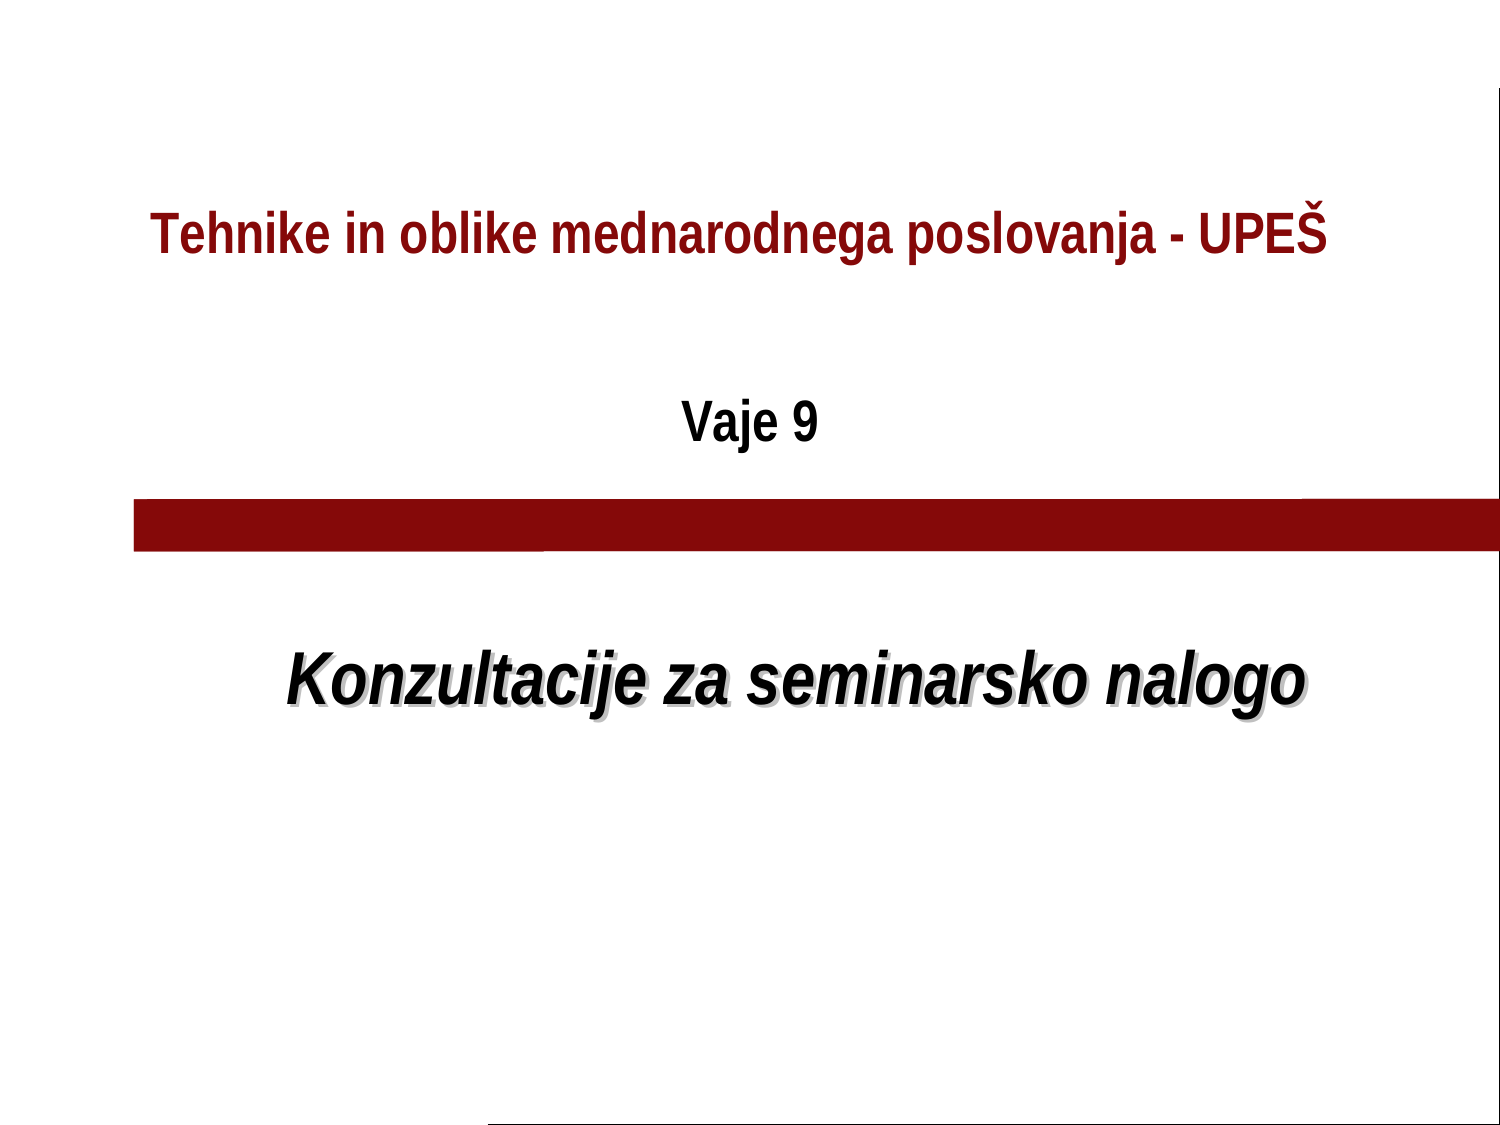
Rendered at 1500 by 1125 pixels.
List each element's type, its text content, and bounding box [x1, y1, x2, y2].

title Konzultacije za seminarsko nalogo [159, 621, 1435, 810]
